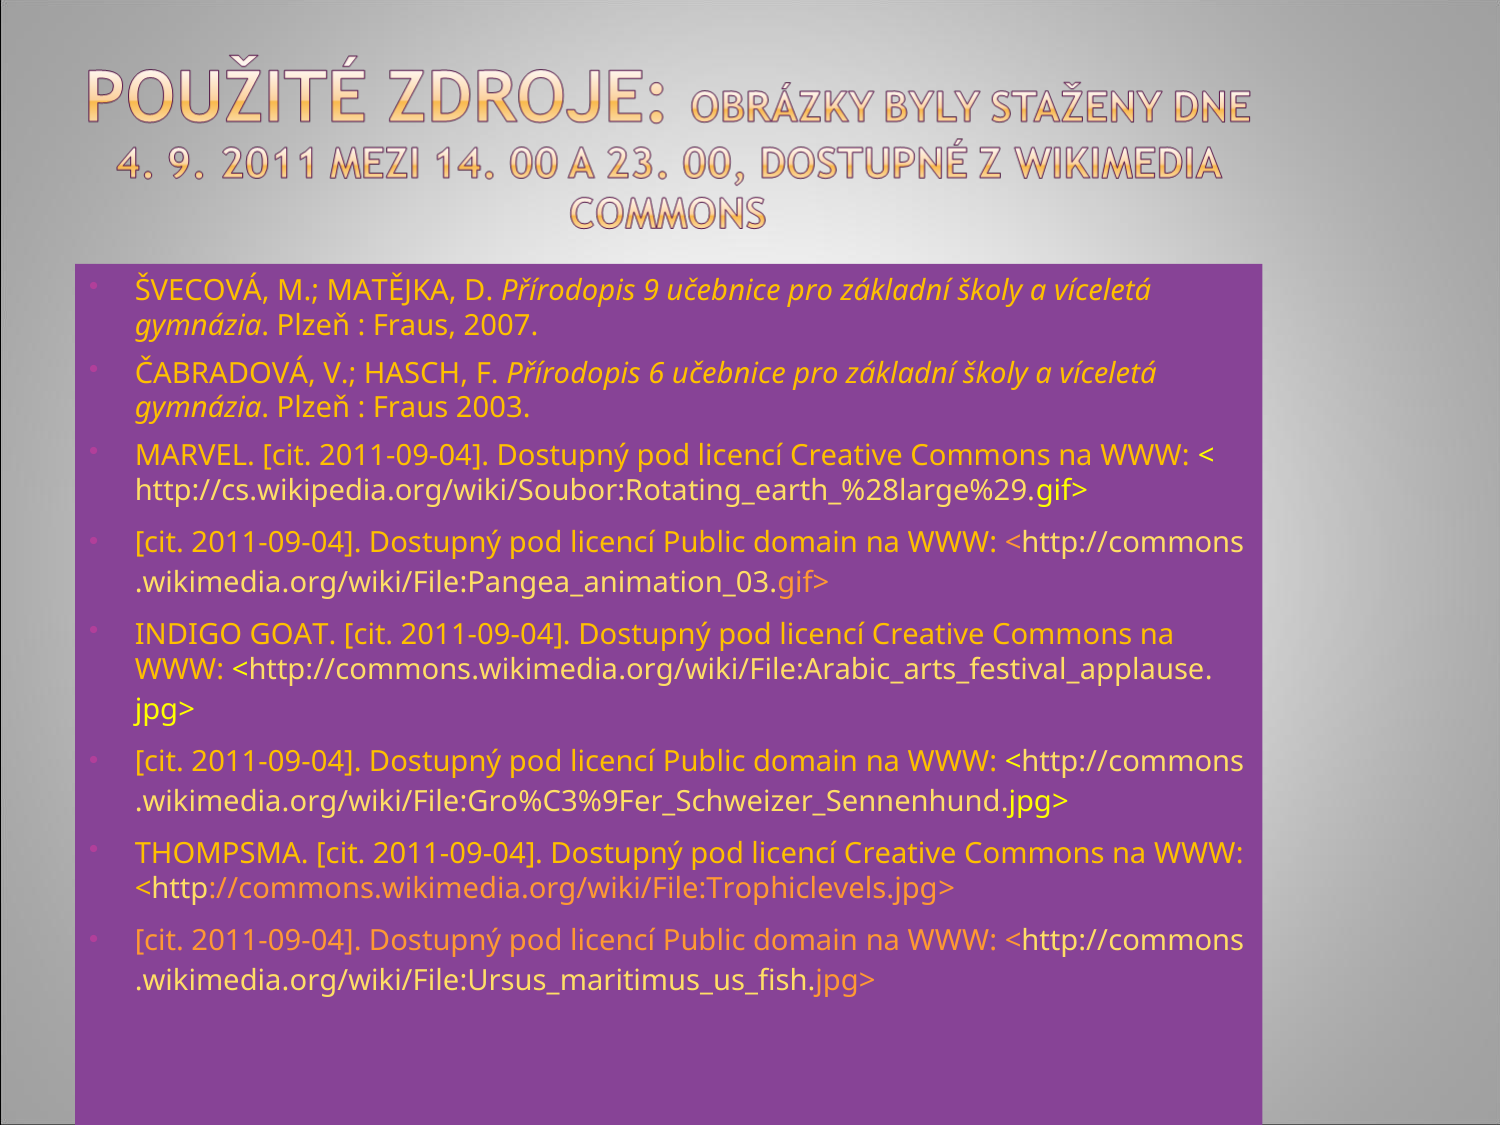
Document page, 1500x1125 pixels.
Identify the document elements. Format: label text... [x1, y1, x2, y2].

picture [0, 0, 1500, 1125]
text_box [41, 30, 1290, 239]
list ŠVECOVÁ, M.; MATĚJKA, D. Přírodopis 9 učebnice pro základní školy a víceletá gymnázia. Plzeň : Fraus, 2007. ČABRADOVÁ, V.; HASCH, F. Přírodopis 6 učebnice pro základní školy a víceletá gymnázia. Plzeň : Fraus 2003. MARVEL. [cit. 2011-09-04]. Dostupný pod licencí Creative Commons na WWW: <http://cs.wikipedia.org/wiki/Soubor:Rotating_earth_%28large%29.gif> [cit. 2011-09-04]. Dostupný pod licencí Public domain na WWW: <http://commons.wikimedia.org/wiki/File:Pangea_animation_03.gif> INDIGO GOAT. [cit. 2011-09-04]. Dostupný pod licencí Creative Commons na WWW: <http://commons.wikimedia.org/wiki/File:Arabic_arts_festival_applause.jpg> [cit. 2011-09-04]. Dostupný pod licencí Public domain na WWW: <http://commons.wikimedia.org/wiki/File:Gro%C3%9Fer_Schweizer_Sennenhund.jpg> THOMPSMA. [cit. 2011-09-04]. Dostupný pod licencí Creative Commons na WWW: <http://commons.wikimedia.org/wiki/File:Trophiclevels.jpg> [cit. 2011-09-04]. Dostupný pod licencí Public domain na WWW: <http://commons.wikimedia.org/wiki/File:Ursus_maritimus_us_fish.jpg> [75, 263, 1263, 1125]
